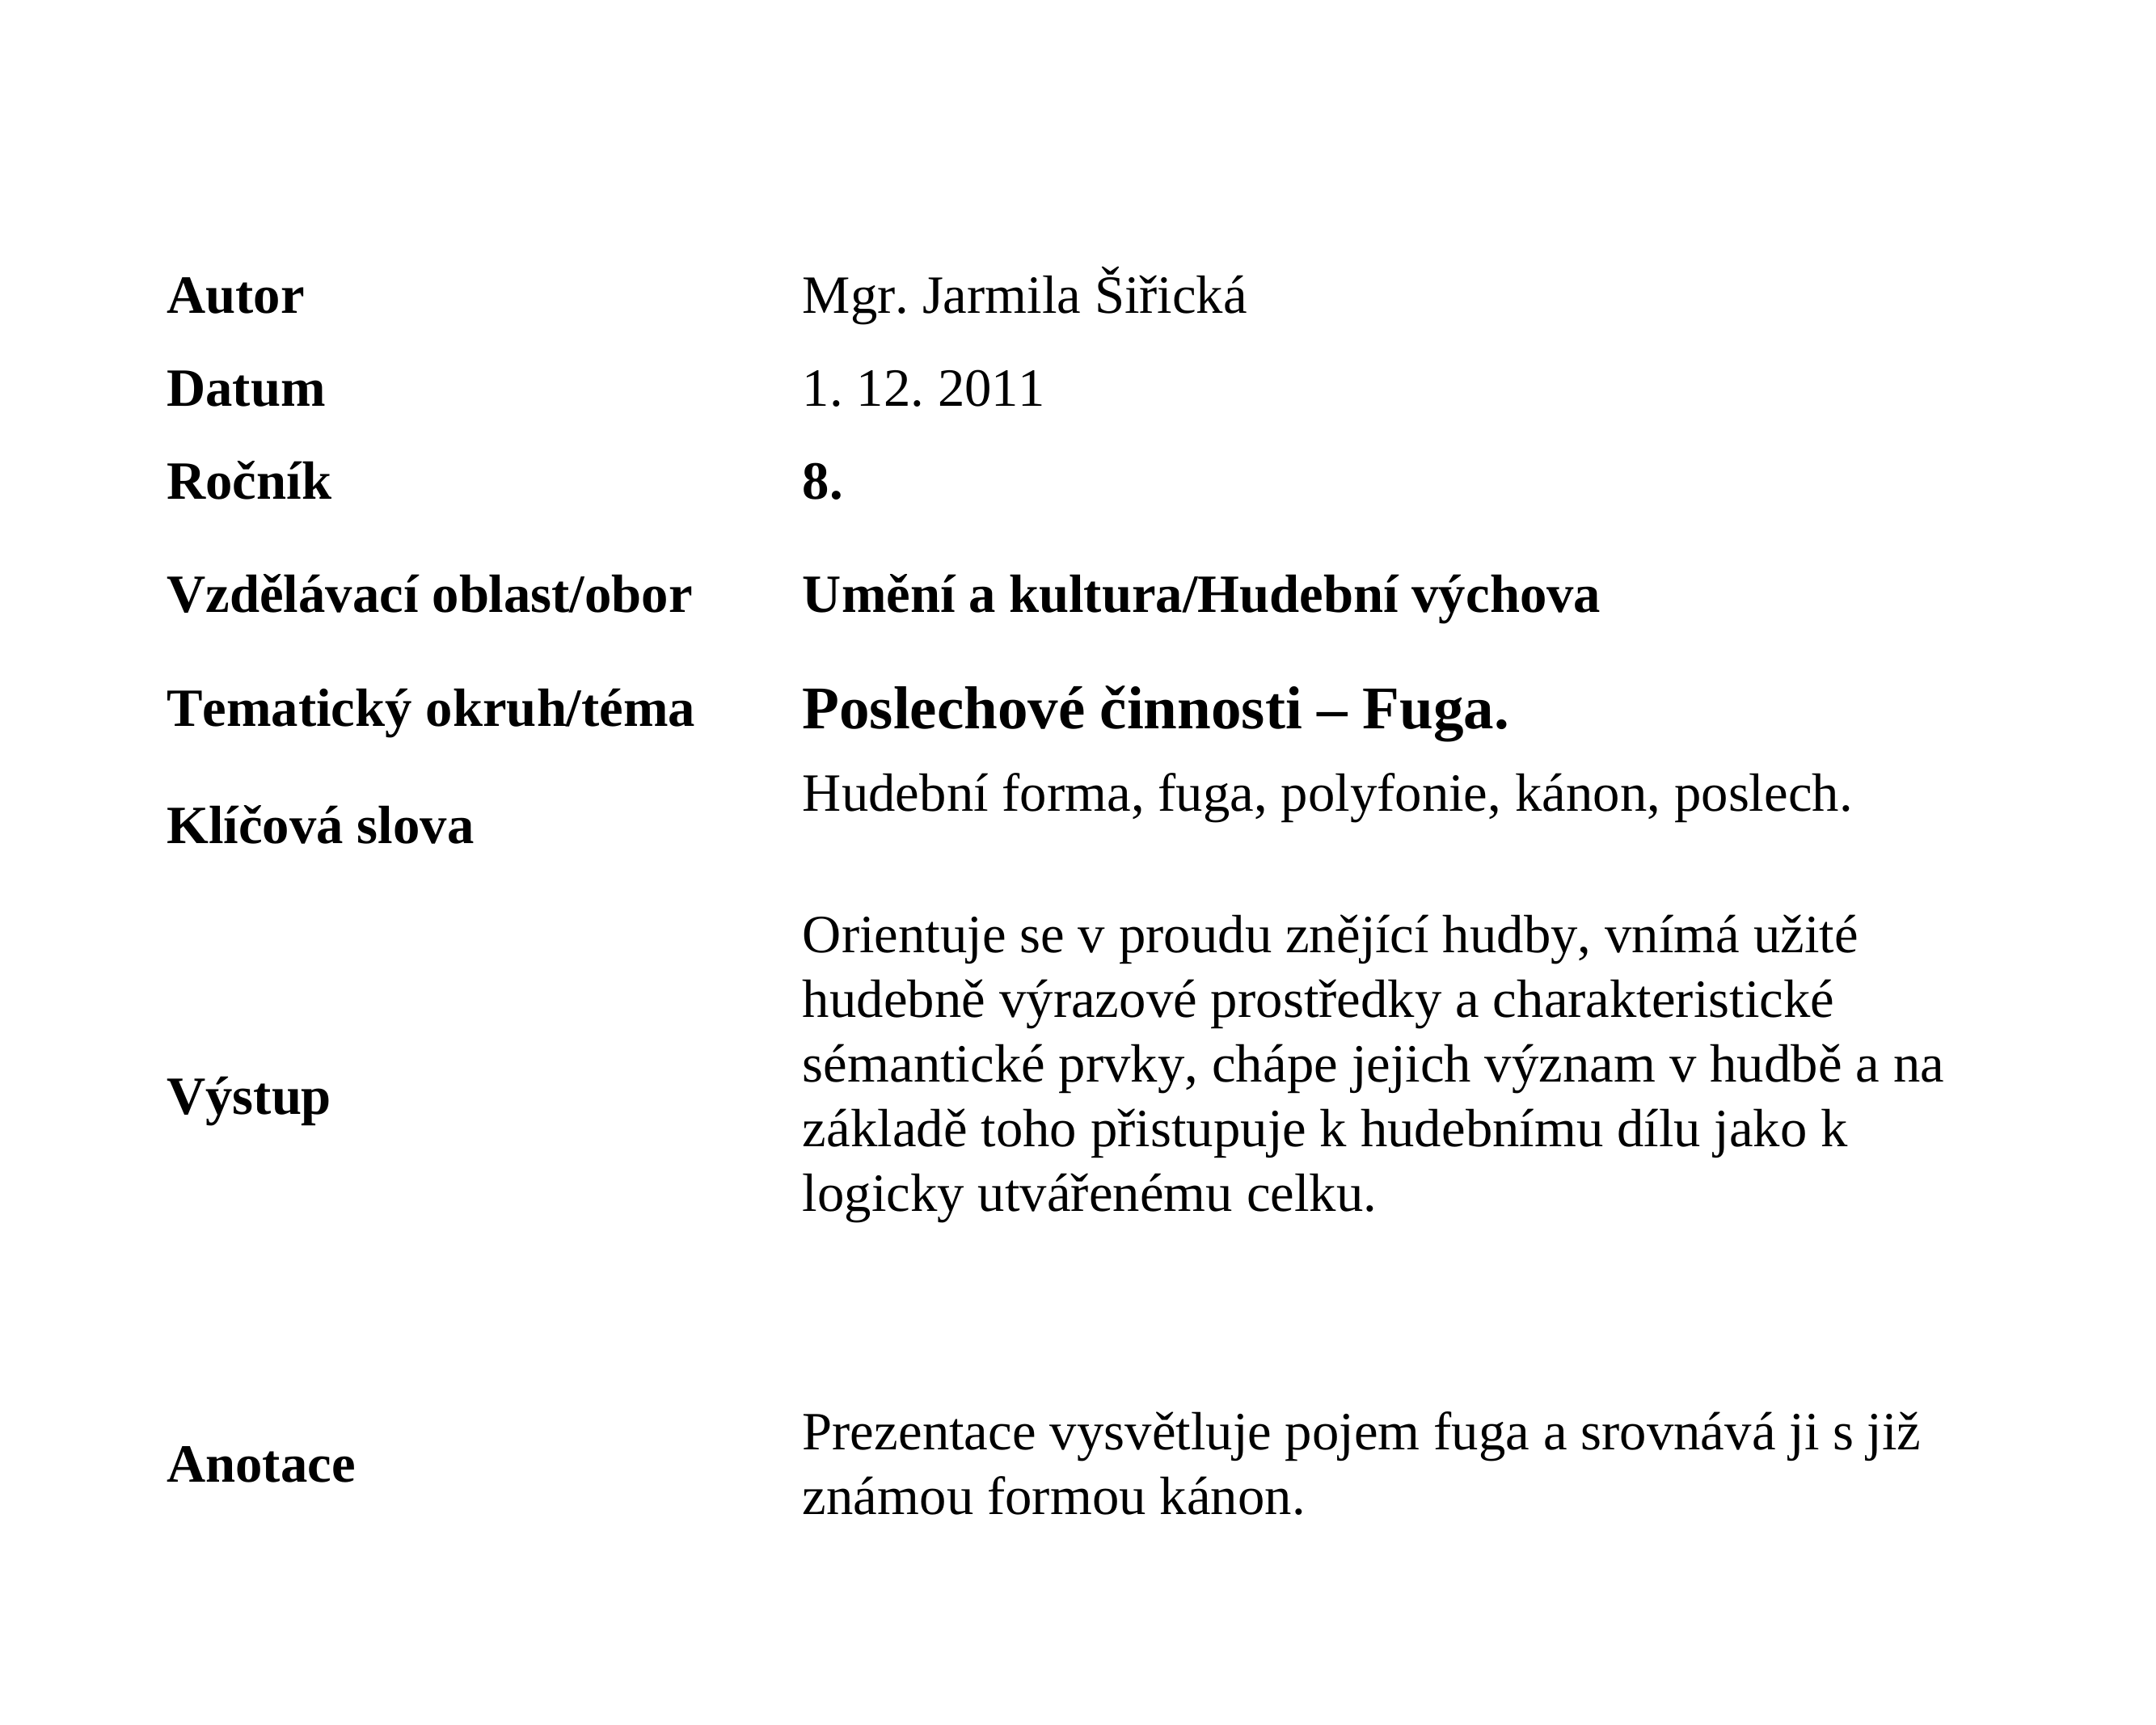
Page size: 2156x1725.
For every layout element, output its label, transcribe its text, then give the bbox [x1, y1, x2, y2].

table_cell Vzdělávací oblast/obor [154, 524, 791, 658]
table_cell 1. 12. 2011 [791, 338, 1983, 431]
table_cell Umění a kultura/Hudební výchova [791, 524, 1983, 658]
table_cell 8. [791, 431, 1983, 524]
table_cell Tematický okruh/téma [154, 658, 791, 751]
table_cell Datum [154, 338, 791, 431]
table_cell Ročník [154, 431, 791, 524]
table_cell Orientuje se v proudu znějící hudby, vnímá užité hudebně výrazové prostředky a charakteristické sémantické prvky, chápe jejich význam v hudbě a na základě toho přistupuje k hudebnímu dílu jako k logicky utvářenému celku. [791, 892, 1983, 1293]
table_cell Výstup [154, 892, 791, 1293]
table_header Autor [154, 245, 791, 338]
table_cell Hudební forma, fuga, polyfonie, kánon, poslech. [791, 751, 1983, 892]
table_header Mgr. Jarmila Šiřická [791, 245, 1983, 338]
table_cell Klíčová slova [154, 751, 791, 892]
table_cell Prezentace vysvětluje pojem fuga a srovnává ji s již známou formou kánon. [791, 1293, 1983, 1628]
table_cell Poslechové činnosti – Fuga. [791, 658, 1983, 751]
table_cell Anotace [154, 1293, 791, 1628]
